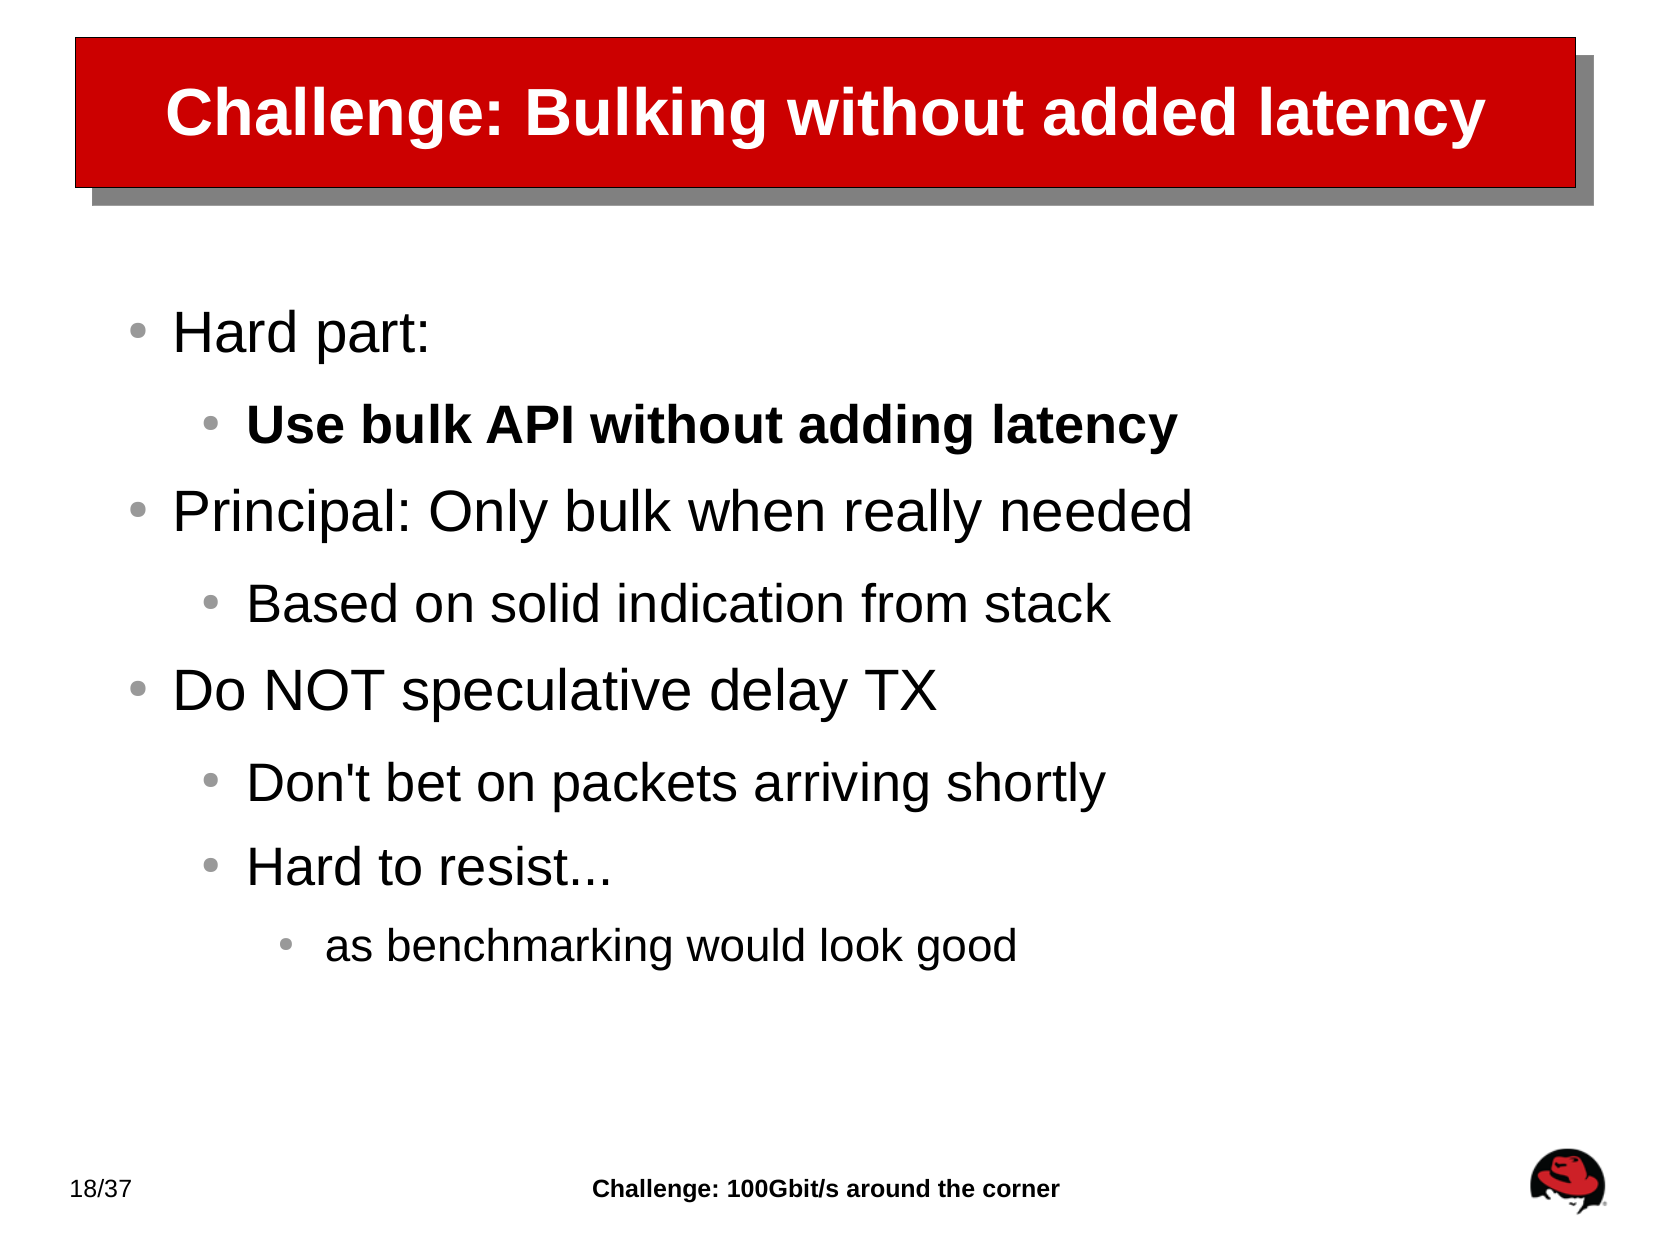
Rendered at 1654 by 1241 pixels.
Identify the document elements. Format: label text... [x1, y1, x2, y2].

picture [1529, 1146, 1613, 1224]
title Challenge: Bulking without added latency [116, 37, 1538, 188]
list Hard part: Use bulk API without adding latency Principal: Only bulk when really needed Based on solid indication from stack Do NOT speculative delay TX Don't bet on packets arriving shortly Hard to resist... as benchmarking would look good [112, 300, 1538, 1088]
